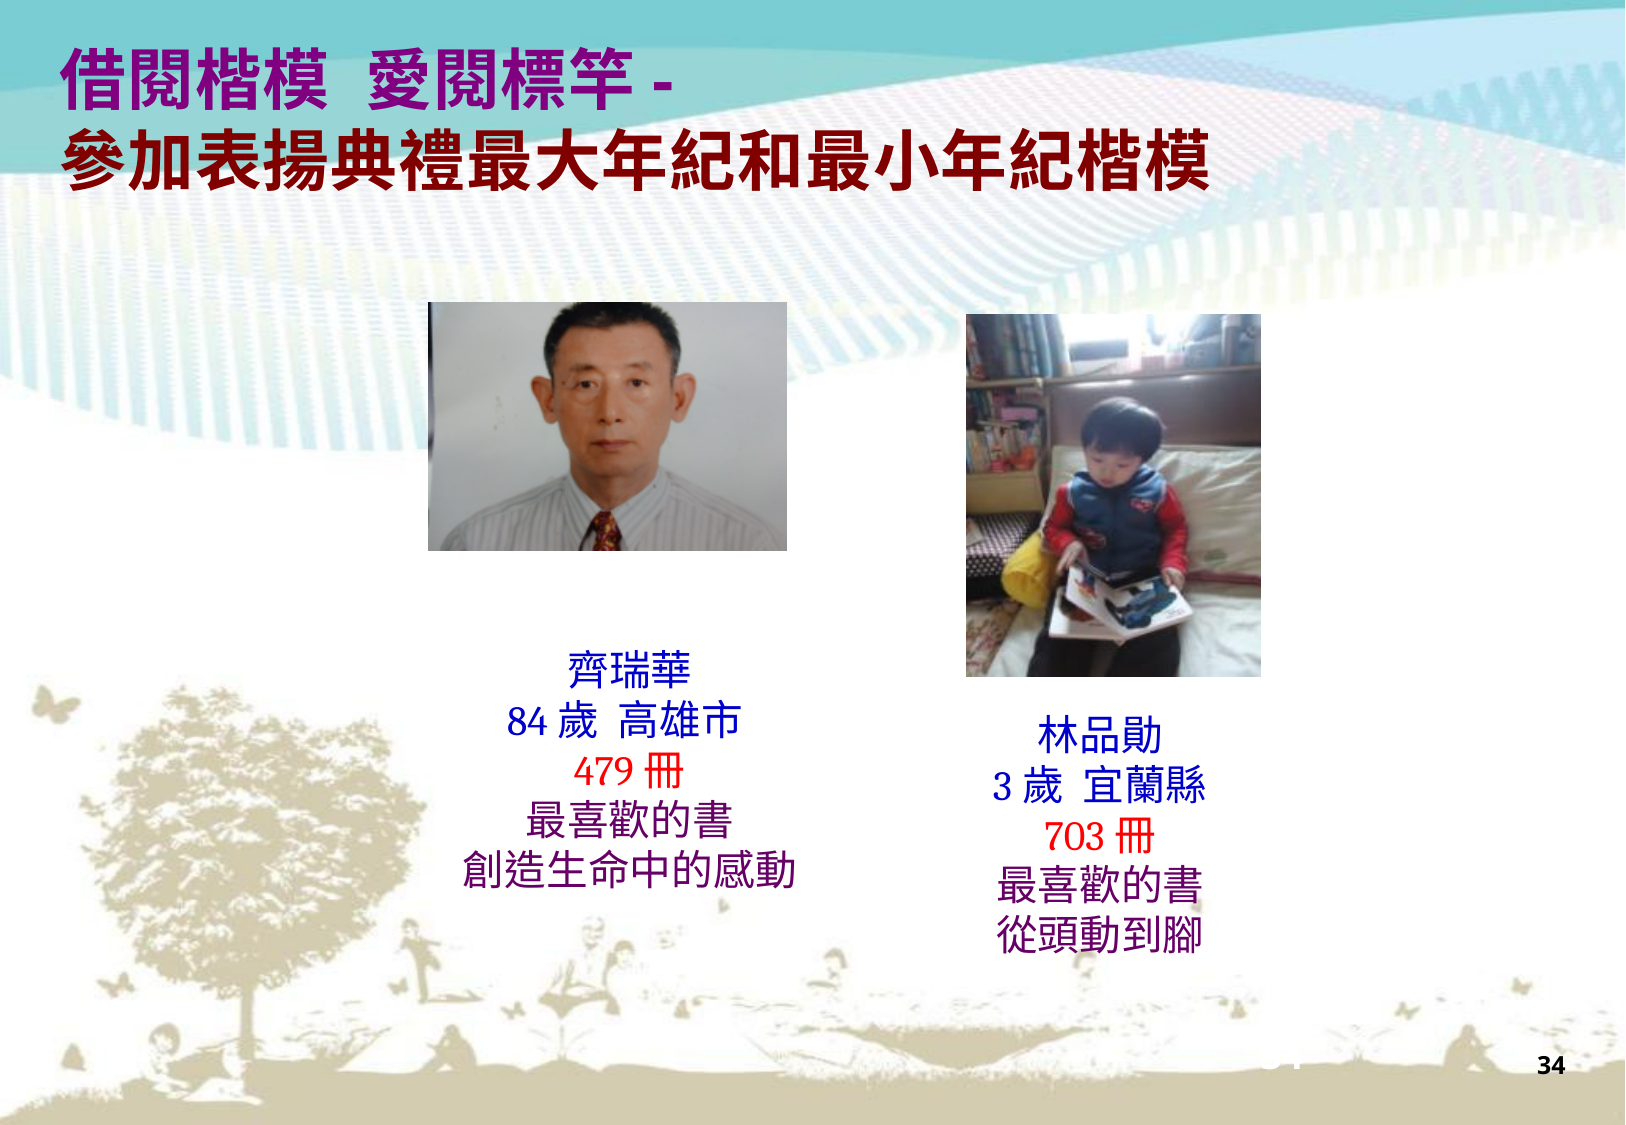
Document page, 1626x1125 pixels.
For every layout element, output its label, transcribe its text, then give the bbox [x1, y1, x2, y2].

text_box 林品勛 3歲 宜蘭縣 703冊 最喜歡的書 從頭動到腳 [850, 751, 1350, 917]
text_box 借閱楷模 愛閱標竿- 參加表揚典禮最大年紀和最小年紀楷模 [44, 30, 1453, 286]
text_box 齊瑞華 84歲 高雄市 479冊 最喜歡的書 創造生命中的感動 [364, 680, 896, 858]
picture [0, 0, 1625, 1125]
slide_number <編號> [1245, 1024, 1625, 1103]
